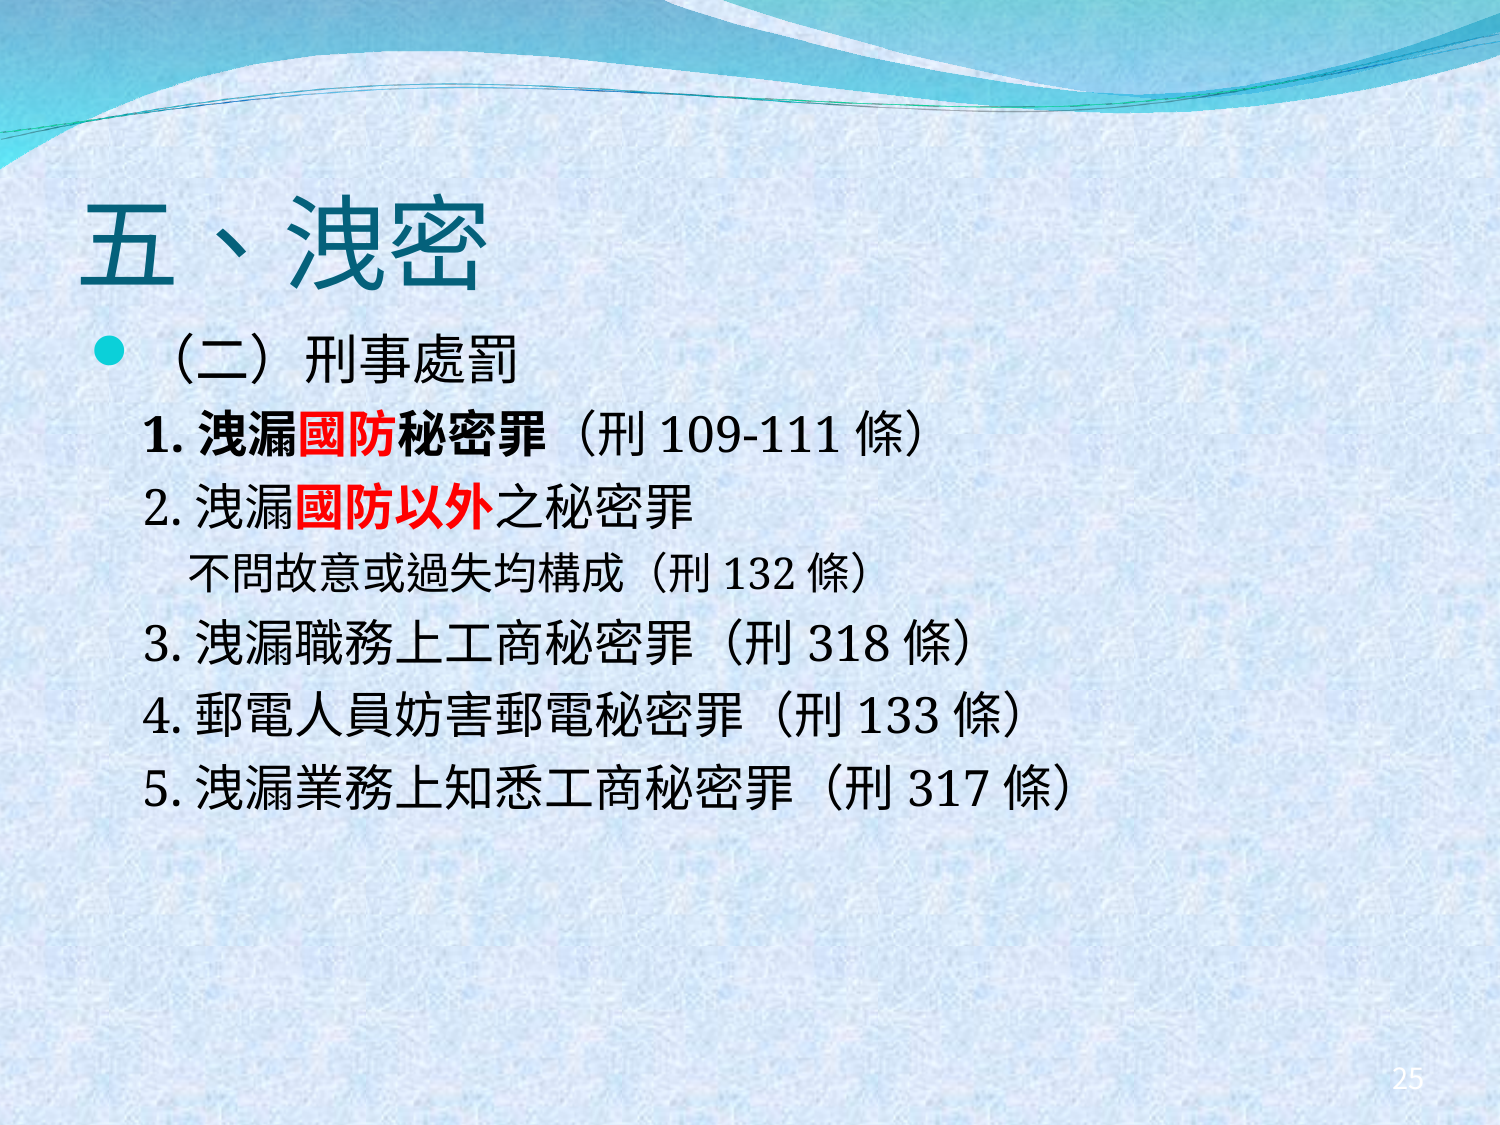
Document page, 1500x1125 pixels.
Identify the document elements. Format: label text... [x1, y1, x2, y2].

list （二）刑事處罰 1.洩漏國防秘密罪（刑109-111條） 2.洩漏國防以外之秘密罪 不問故意或過失均構成（刑132條） 3.洩漏職務上工商秘密罪（刑318條） 4.郵電人員妨害郵電秘密罪（刑133條） 5.洩漏業務上知悉工商秘密罪（刑317條） [75, 317, 1426, 1038]
picture [0, 0, 1500, 1125]
text_box <編號> [1299, 1042, 1426, 1103]
title 五、洩密 [75, 115, 1426, 304]
